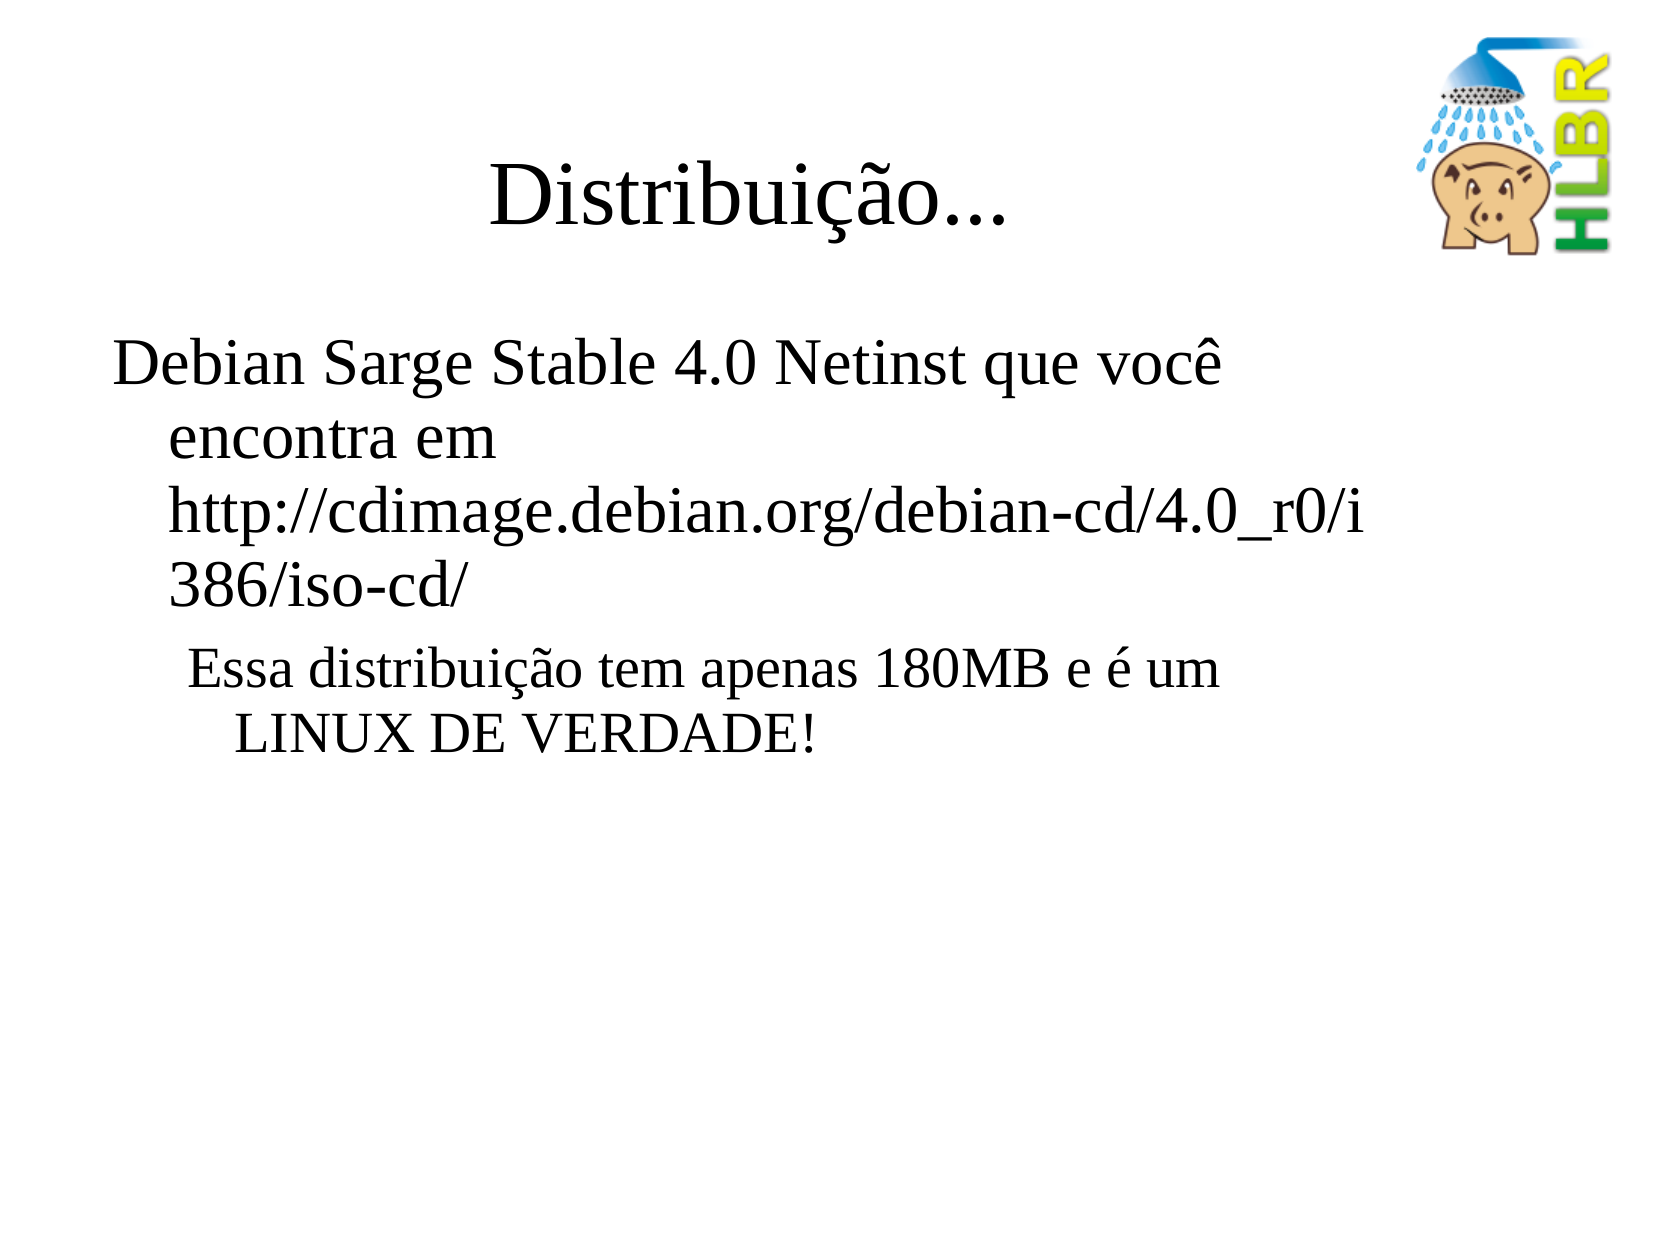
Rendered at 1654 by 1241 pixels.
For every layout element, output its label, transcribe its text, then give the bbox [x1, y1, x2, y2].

title Distribuição... [112, 83, 1388, 305]
list Debian Sarge Stable 4.0 Netinst que você encontra em http://cdimage.debian.org/debian-cd/4.0_r0/i386/iso-cd/ Essa distribuição tem apenas 180MB e é um LINUX DE VERDADE! [112, 324, 1388, 1006]
picture [1416, 37, 1612, 260]
